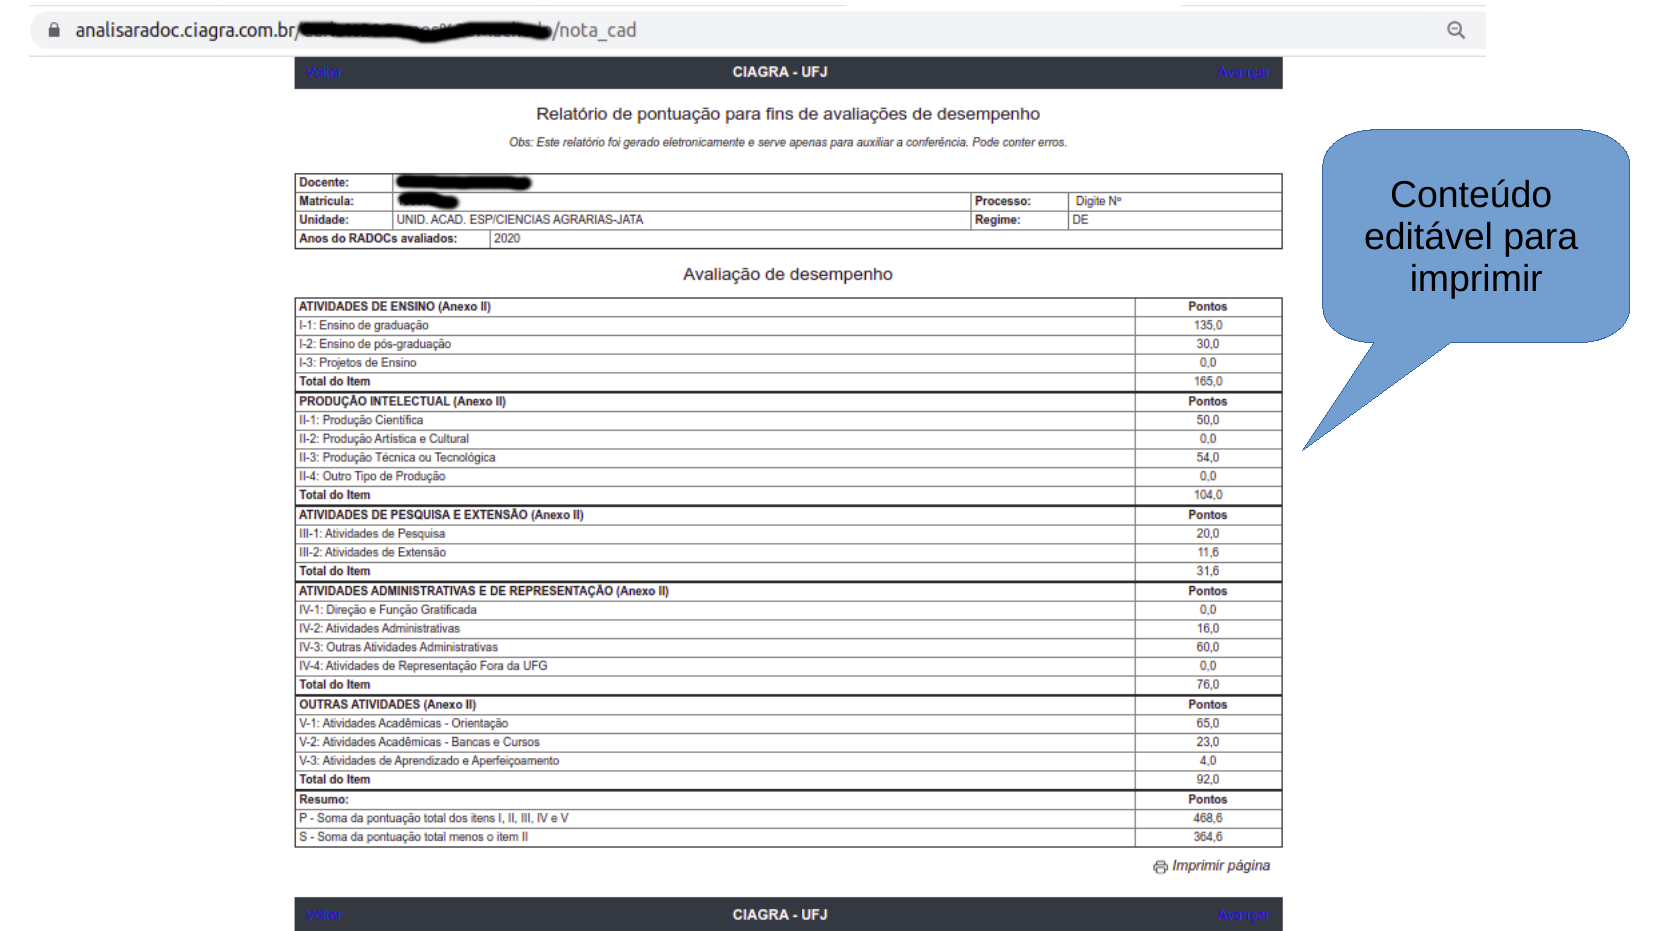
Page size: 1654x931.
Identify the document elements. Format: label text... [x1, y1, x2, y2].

picture [29, 5, 1486, 931]
text_box Conteúdo editável para imprimir [1302, 129, 1630, 451]
